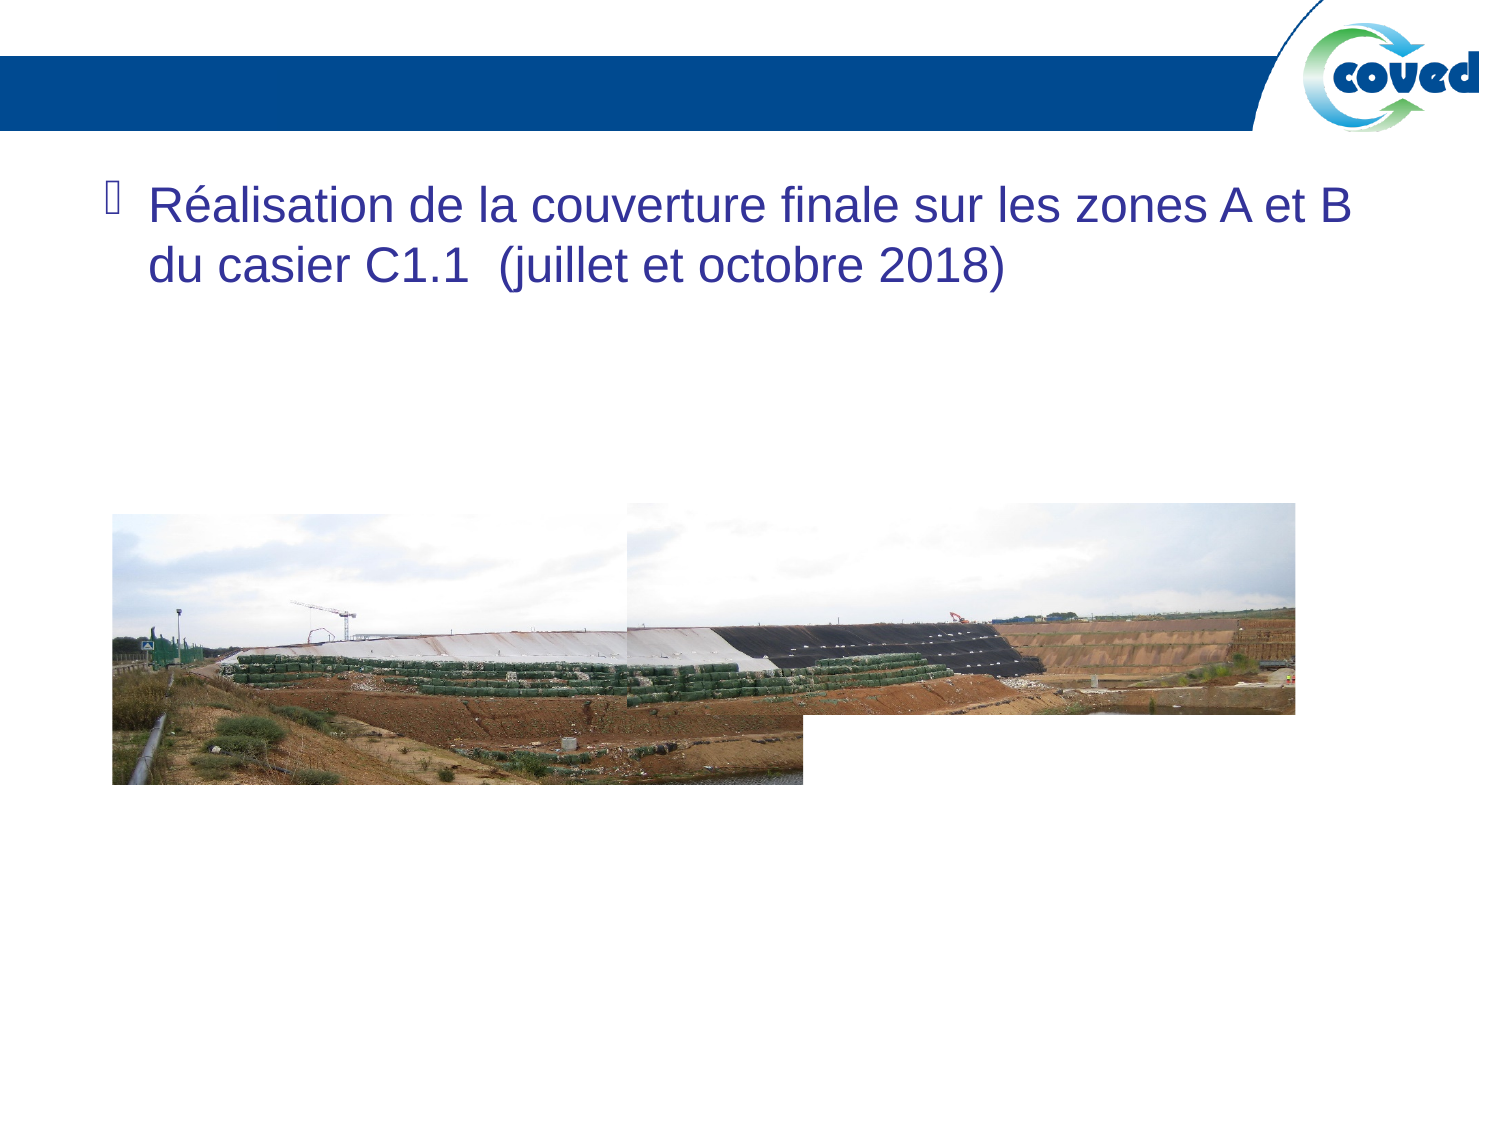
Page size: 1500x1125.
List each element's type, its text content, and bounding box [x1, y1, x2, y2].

picture [0, 0, 1500, 132]
list Réalisation de la couverture finale sur les zones A et B du casier C1.1 (juillet et octobre 2018) [89, 164, 1394, 1005]
picture [112, 503, 1296, 785]
